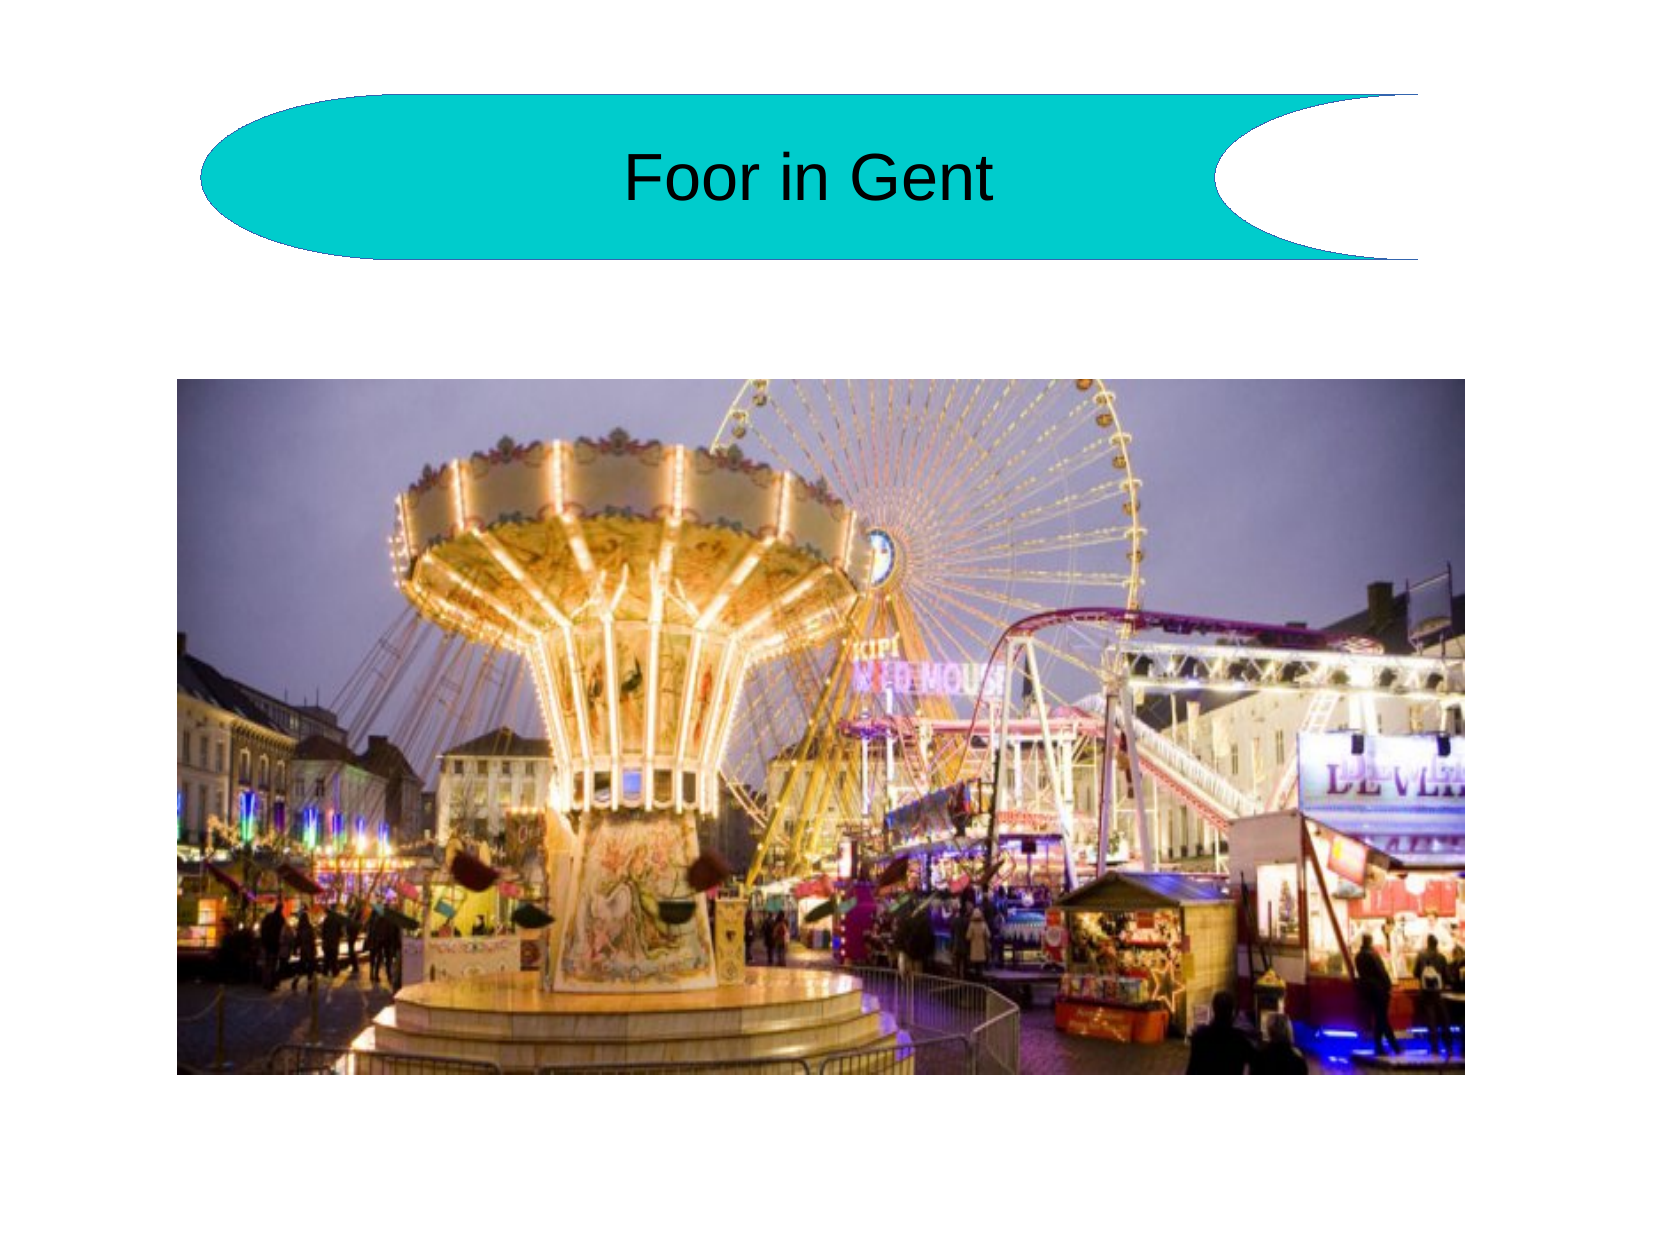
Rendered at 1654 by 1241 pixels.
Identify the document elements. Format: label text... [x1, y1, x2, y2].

text_box Foor in Gent [200, 94, 1418, 260]
picture [177, 379, 1465, 1075]
